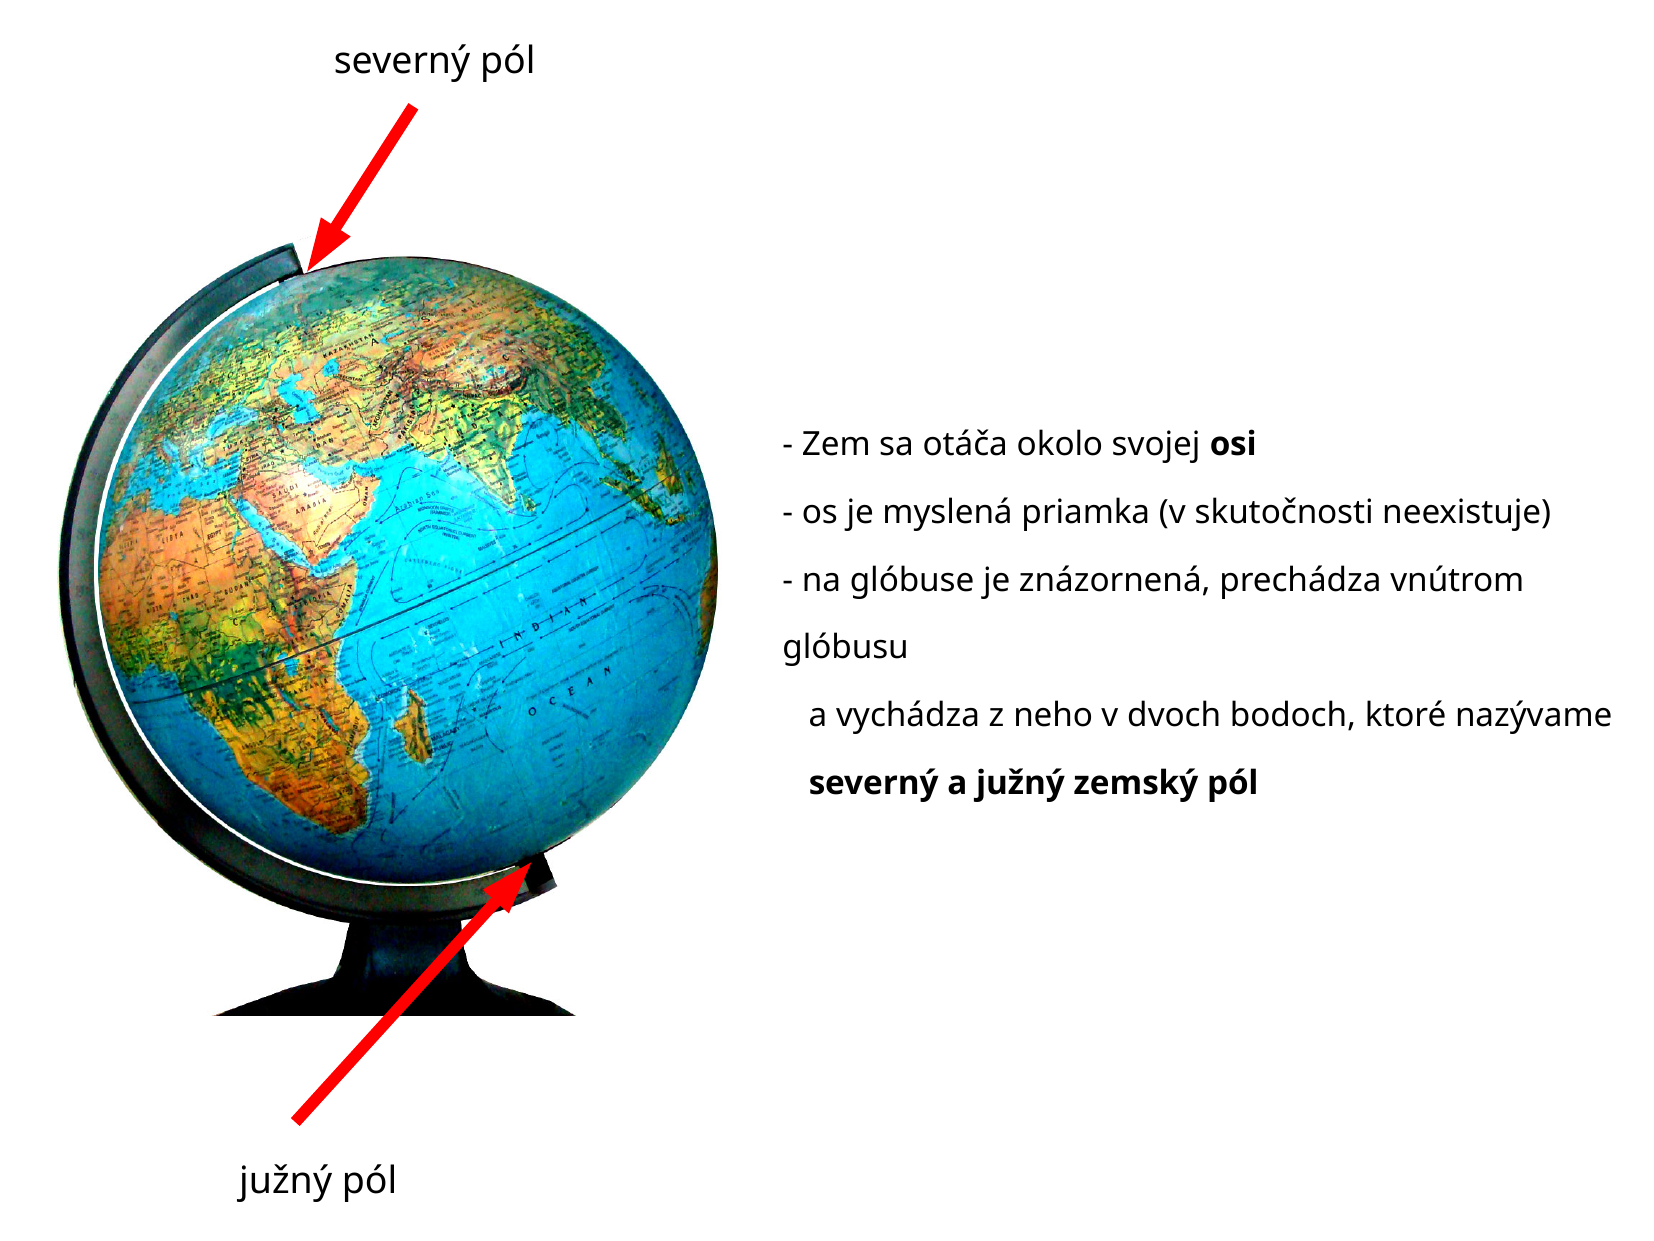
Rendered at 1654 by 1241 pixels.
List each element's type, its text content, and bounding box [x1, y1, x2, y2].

text_box - Zem sa otáča okolo svojej osi - os je myslená priamka (v skutočnosti neexistuje) - na glóbuse je znázornená, prechádza vnútrom glóbusu a vychádza z neho v dvoch bodoch, ktoré nazývame severný a južný zemský pól [767, 389, 1630, 909]
text_box južný pól [224, 1145, 485, 1205]
text_box severný pól [318, 25, 579, 85]
picture [0, 236, 867, 1016]
